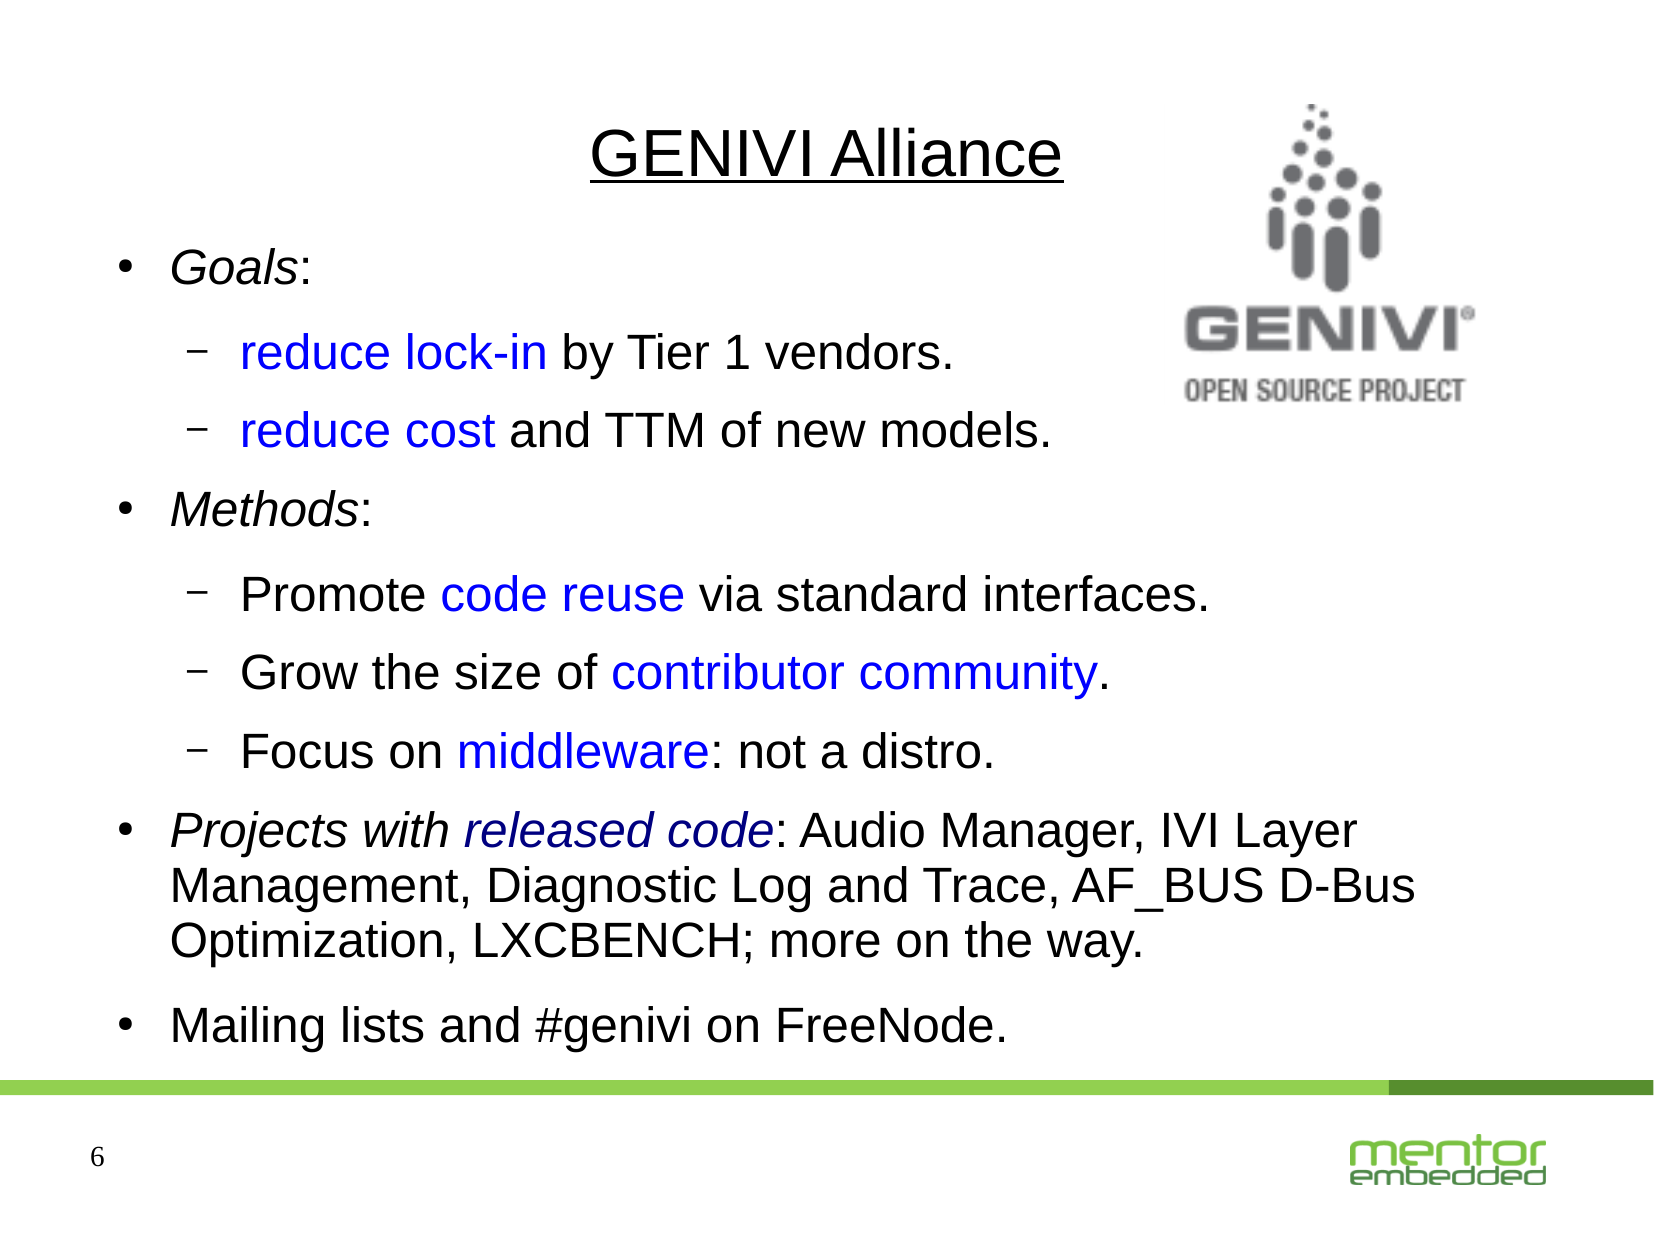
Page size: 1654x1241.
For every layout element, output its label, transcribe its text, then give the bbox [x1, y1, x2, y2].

list Goals: reduce lock-in by Tier 1 vendors. reduce cost and TTM of new models. Methods: Promote code reuse via standard interfaces. Grow the size of contributor community. Focus on middleware: not a distro. Projects with released code: Audio Manager, IVI Layer Management, Diagnostic Log and Trace, AF_BUS D-Bus Optimization, LXCBENCH; more on the way. Mailing lists and #genivi on FreeNode. [99, 240, 1555, 1060]
picture [1163, 104, 1501, 406]
picture [1350, 1134, 1546, 1185]
title GENIVI Alliance [82, 49, 1571, 257]
